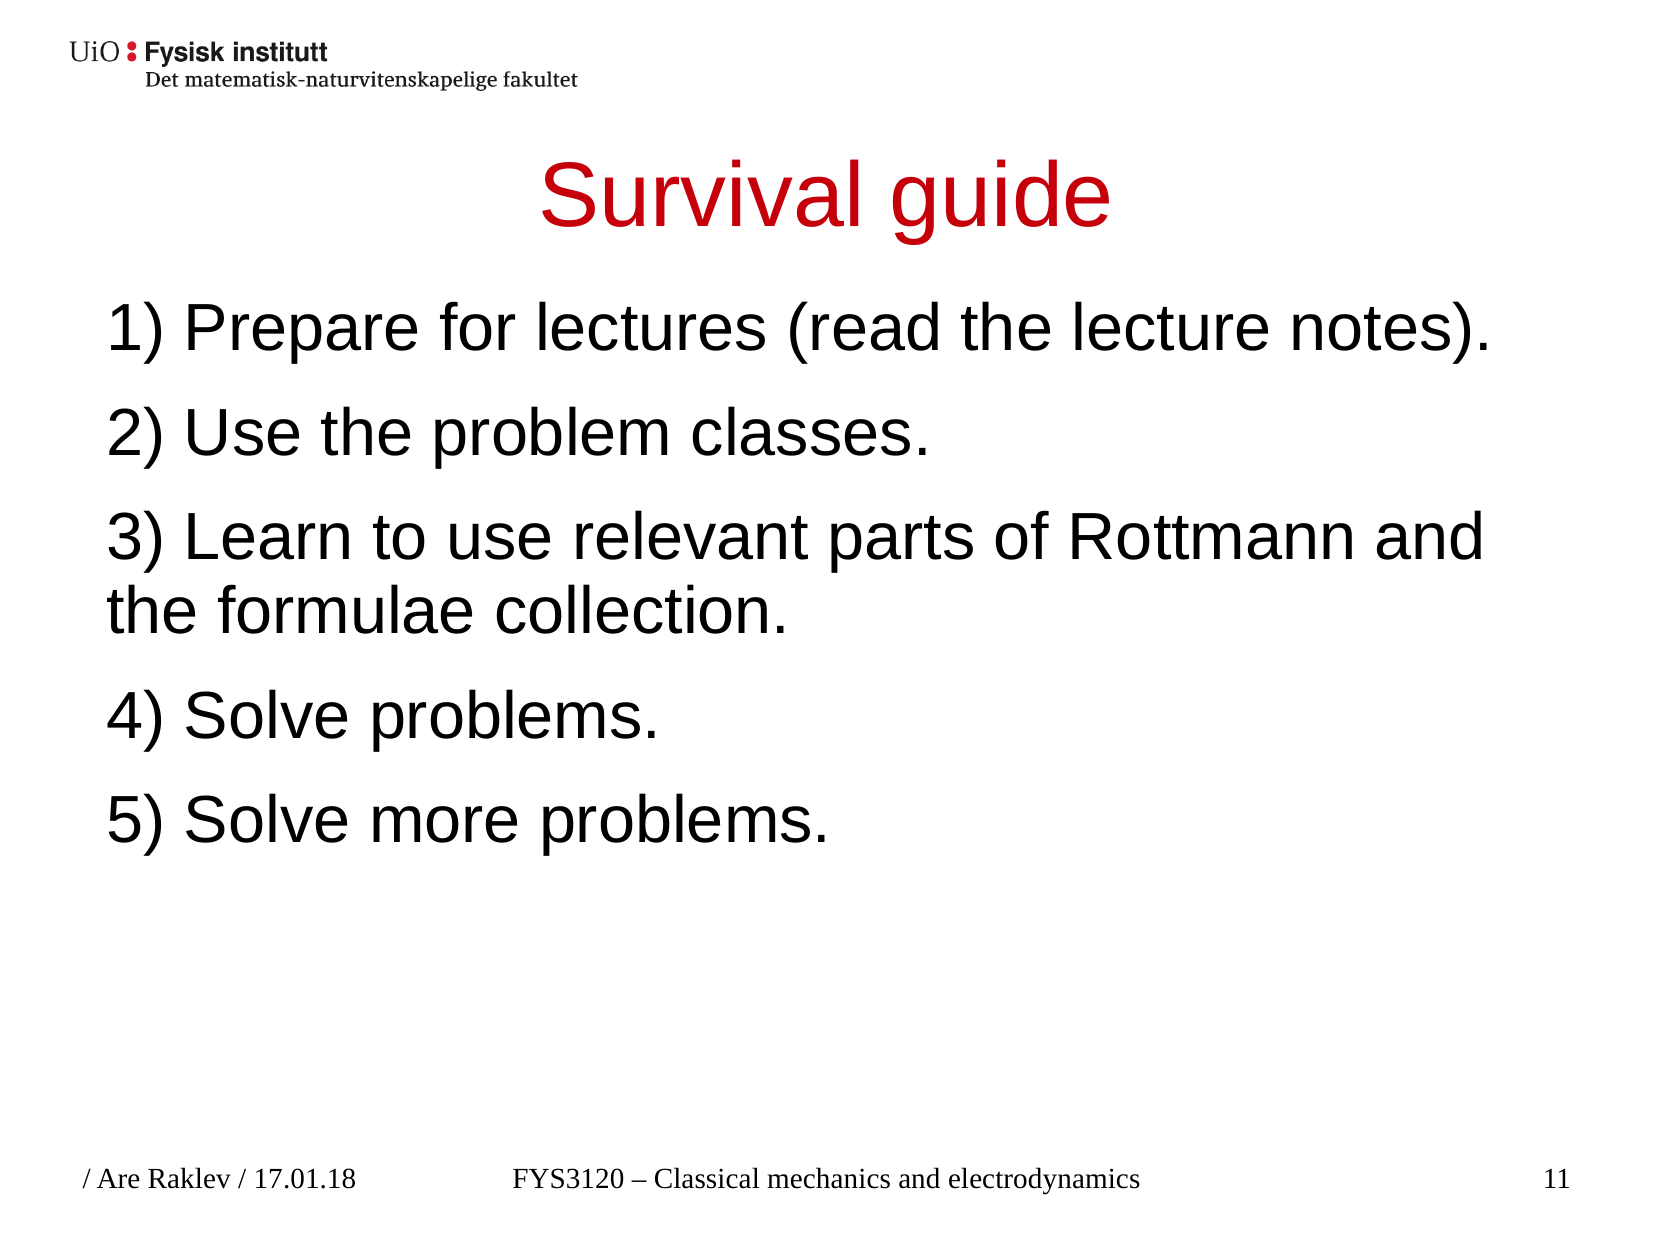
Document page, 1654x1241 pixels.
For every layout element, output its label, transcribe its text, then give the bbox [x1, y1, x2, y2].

picture [68, 37, 581, 93]
list Prepare for lectures (read the lecture notes). Use the problem classes. Learn to use relevant parts of Rottmann and the formulae collection. Solve problems. Solve more problems. [106, 290, 1595, 1094]
title Survival guide [82, 90, 1571, 298]
